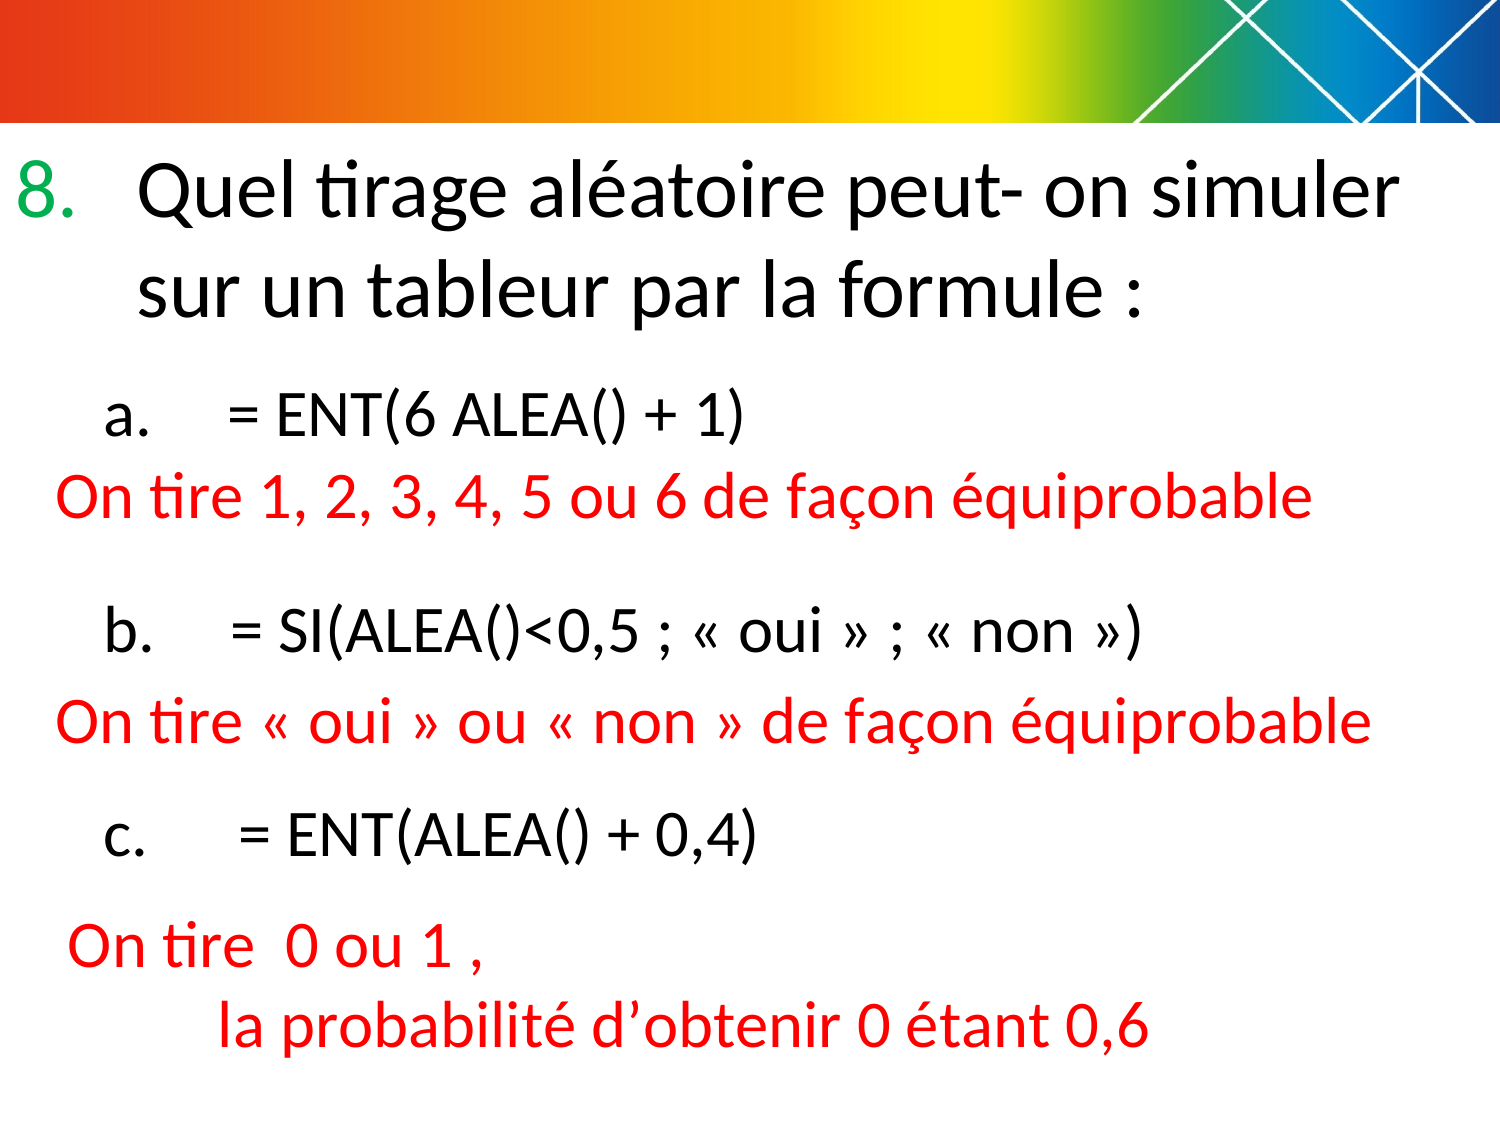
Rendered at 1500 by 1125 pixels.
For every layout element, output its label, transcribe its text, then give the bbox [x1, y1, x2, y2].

title Quel tirage aléatoire peut- on simuler sur un tableur par la formule : [0, 126, 1426, 342]
text_box a. = ENT(6 ALEA() + 1) b. = SI(ALEA()<0,5 ; « oui » ; « non ») c. = ENT(ALEA() + 0,4) [88, 540, 1377, 668]
text_box a. = ENT(6 ALEA() + 1) b. = SI(ALEA()<0,5 ; « oui » ; « non ») c. = ENT(ALEA() + 0,4) [88, 765, 1377, 893]
picture [1340, 0, 1500, 123]
text_box a. = ENT(6 ALEA() + 1) b. = SI(ALEA()<0,5 ; « oui » ; « non ») c. = ENT(ALEA() + 0,4) [88, 361, 1377, 444]
picture [0, 0, 1359, 123]
text_box On tire 1, 2, 3, 4, 5 ou 6 de façon équiprobable [41, 444, 1500, 540]
text_box On tire « oui » ou « non » de façon équiprobable [41, 668, 1500, 765]
text_box On tire 0 ou 1 , la probabilité d’obtenir 0 étant 0,6 [53, 893, 1447, 1069]
